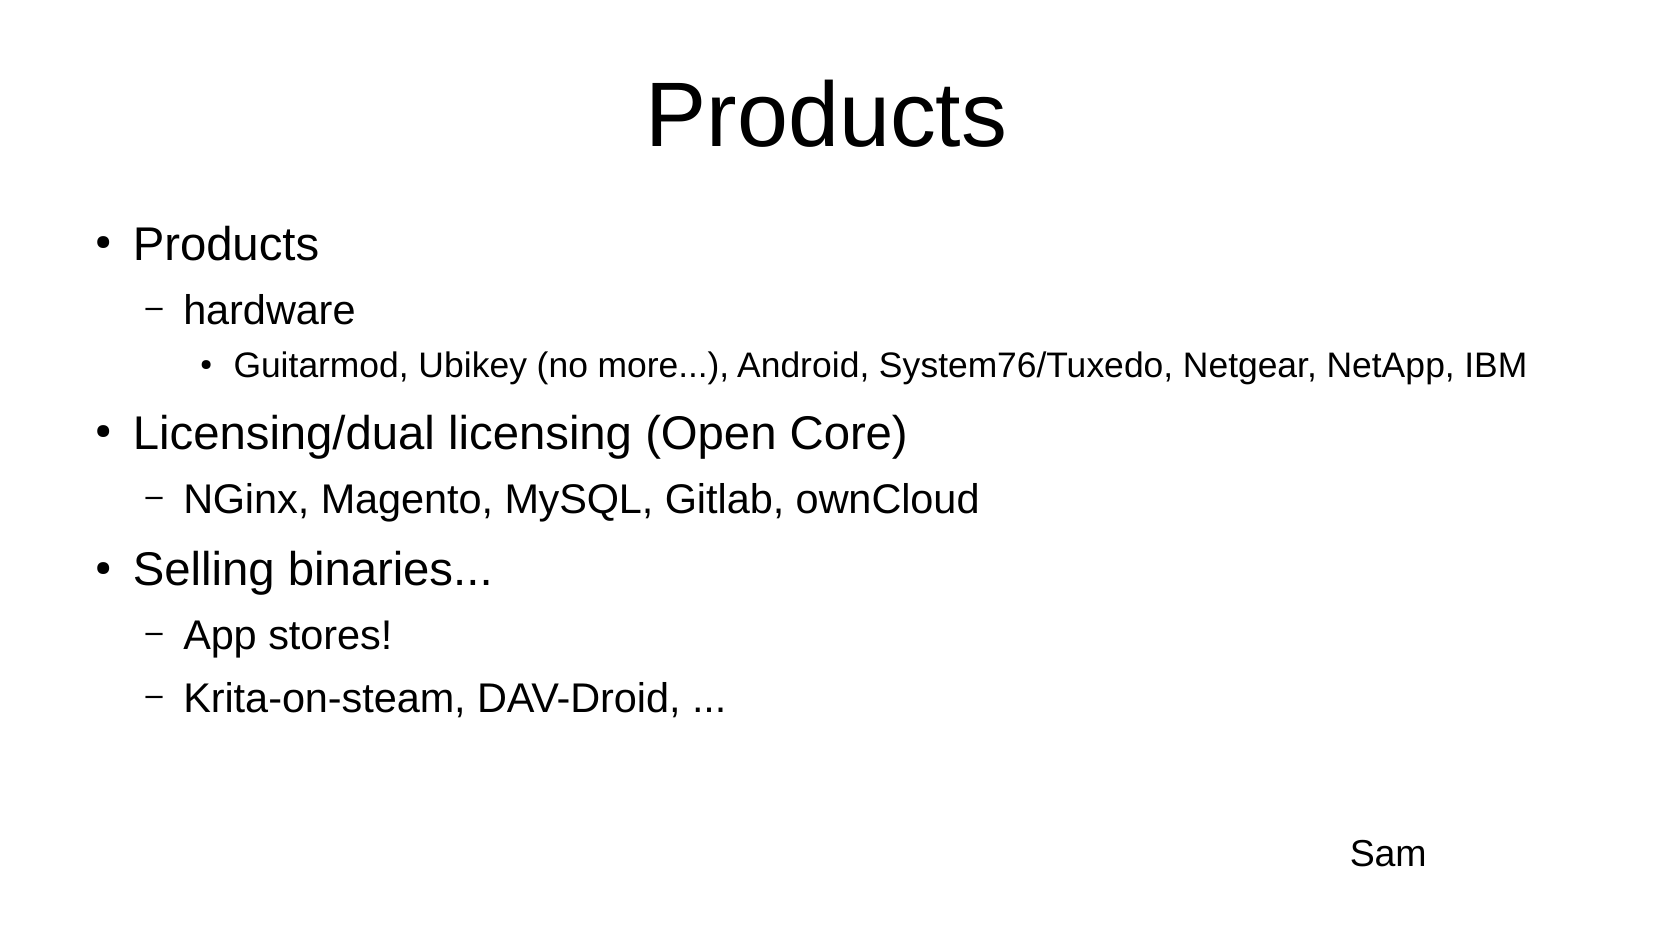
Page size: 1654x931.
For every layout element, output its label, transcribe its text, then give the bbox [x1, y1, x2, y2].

text_box Sam [1335, 825, 1591, 882]
list Products hardware Guitarmod, Ubikey (no more...), Android, System76/Tuxedo, Netgear, NetApp, IBM Licensing/dual licensing (Open Core) NGinx, Magento, MySQL, Gitlab, ownCloud Selling binaries... App stores! Krita-on-steam, DAV-Droid, ... [82, 217, 1571, 758]
title Products [82, 37, 1571, 193]
